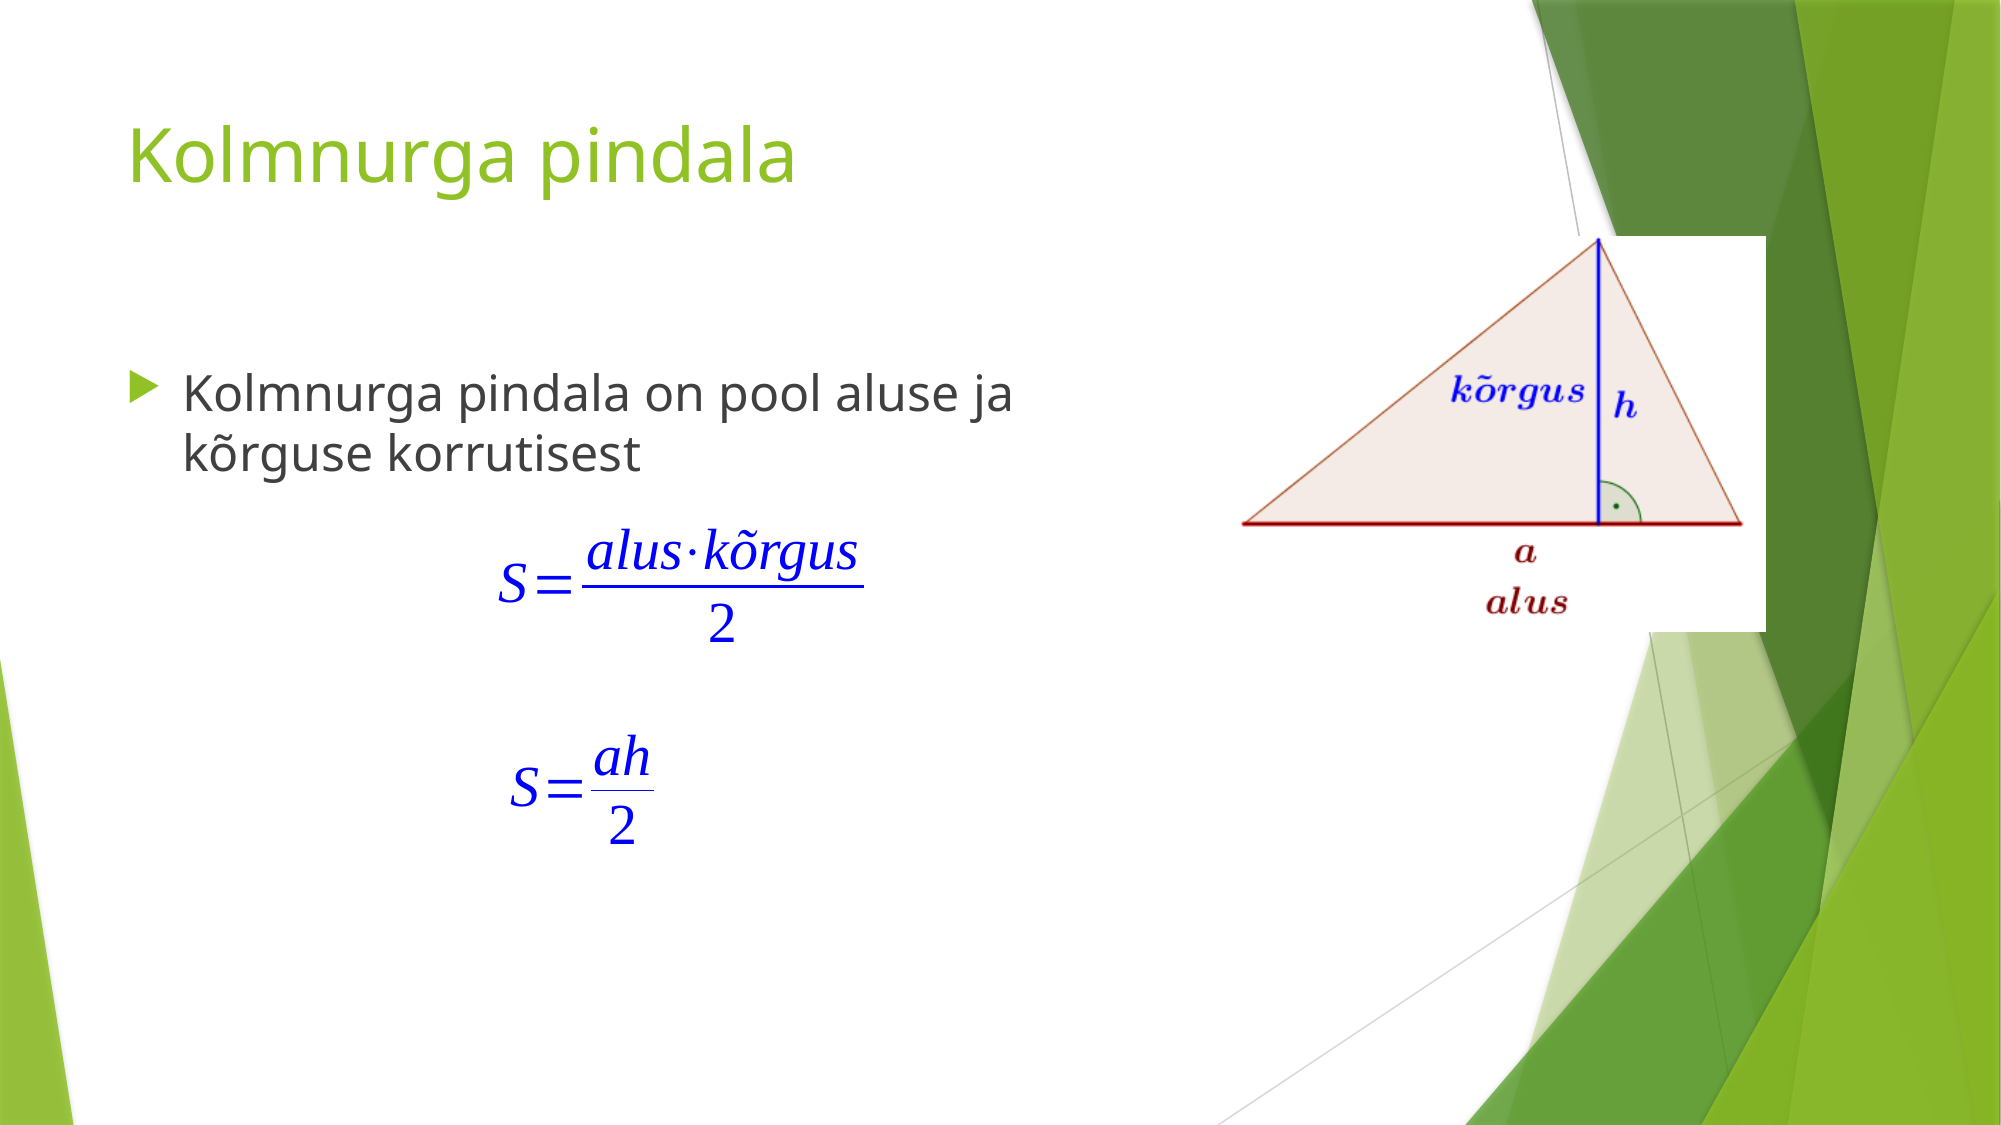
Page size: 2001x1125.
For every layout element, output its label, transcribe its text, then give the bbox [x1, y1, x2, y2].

chart [490, 517, 873, 655]
list Kolmnurga pindala on pool aluse ja kõrguse korrutisest [111, 354, 1067, 1018]
title Kolmnurga pindala [111, 99, 1522, 317]
picture [1240, 236, 1766, 632]
chart [501, 724, 662, 857]
